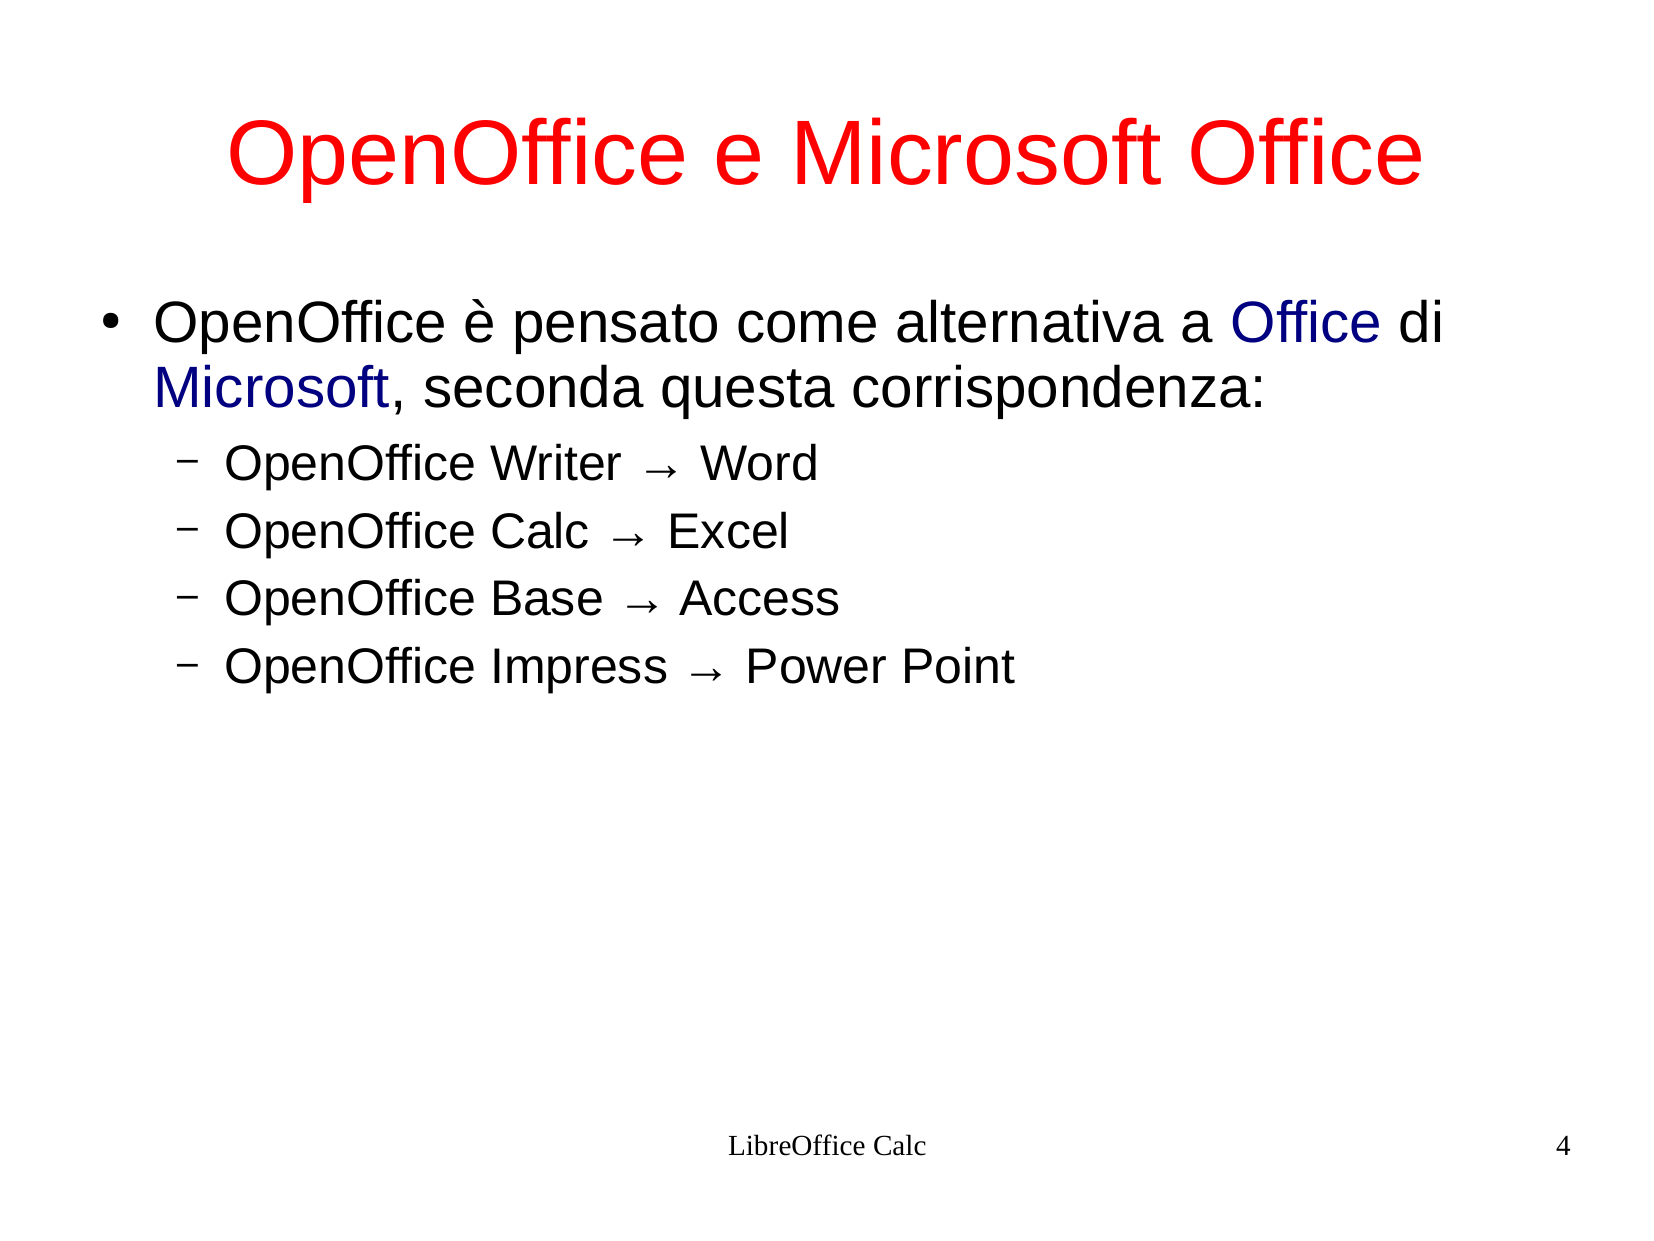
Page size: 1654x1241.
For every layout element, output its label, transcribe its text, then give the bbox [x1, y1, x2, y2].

list OpenOffice è pensato come alternativa a Office di Microsoft, seconda questa corrispondenza: OpenOffice Writer → Word OpenOffice Calc → Excel OpenOffice Base → Access OpenOffice Impress → Power Point [82, 290, 1571, 1109]
title OpenOffice e Microsoft Office [82, 49, 1571, 257]
